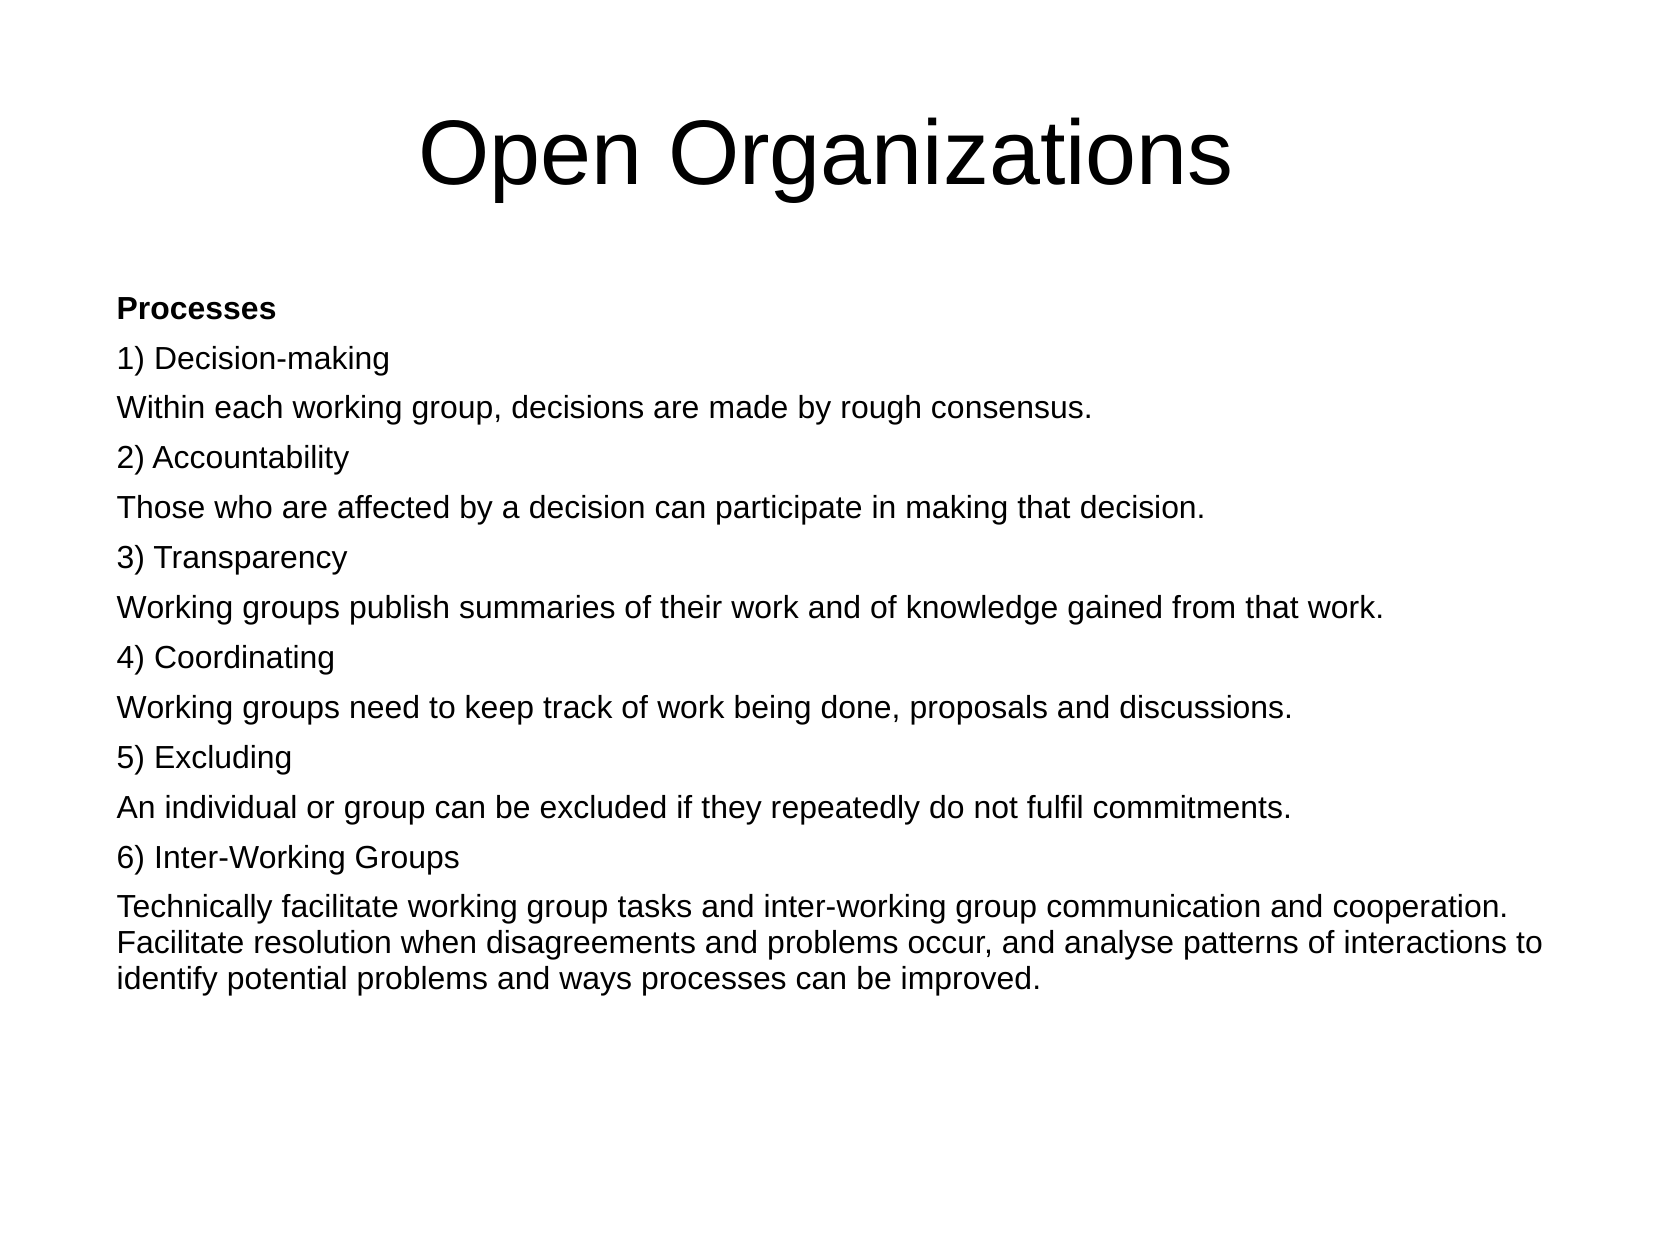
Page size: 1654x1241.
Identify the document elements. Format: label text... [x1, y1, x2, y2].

list Processes 1) Decision-making Within each working group, decisions are made by rough consensus. 2) Accountability Those who are affected by a decision can participate in making that decision. 3) Transparency Working groups publish summaries of their work and of knowledge gained from that work. 4) Coordinating Working groups need to keep track of work being done, proposals and discussions. 5) Excluding An individual or group can be excluded if they repeatedly do not fulfil commitments. 6) Inter-Working Groups Technically facilitate working group tasks and inter-working group communication and cooperation. Facilitate resolution when disagreements and problems occur, and analyse patterns of interactions to identify potential problems and ways processes can be improved. [82, 290, 1571, 1010]
title Open Organizations [82, 49, 1571, 257]
